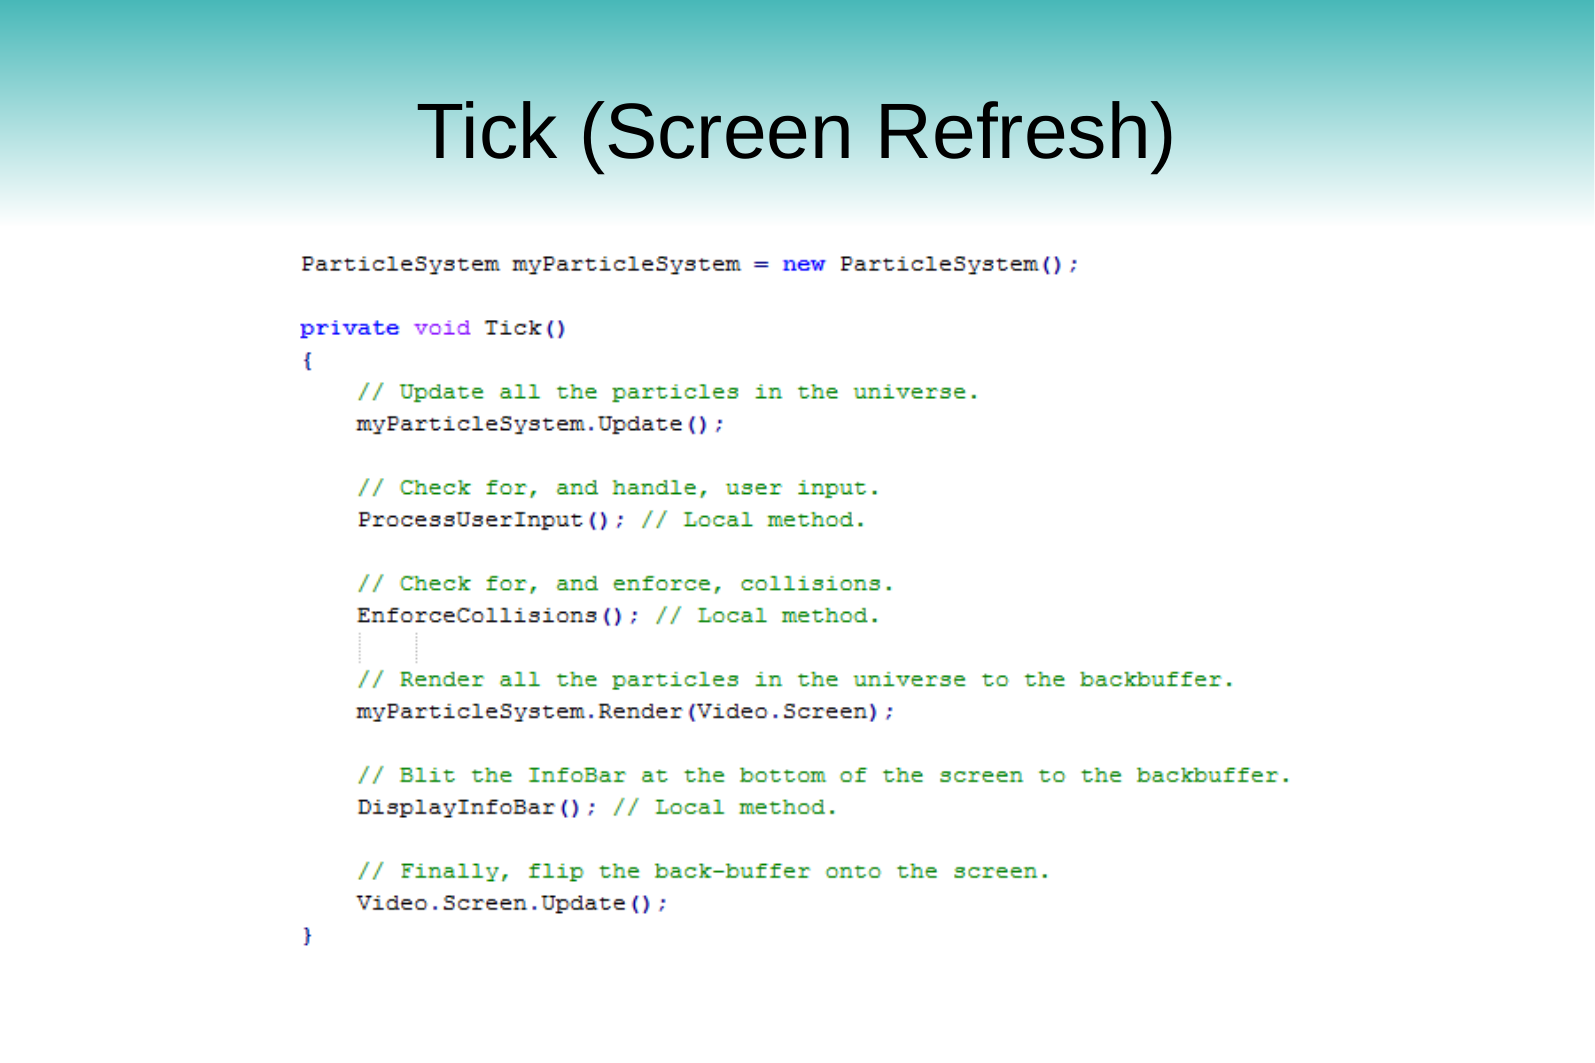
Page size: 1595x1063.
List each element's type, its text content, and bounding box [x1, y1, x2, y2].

text_box [0, 0, 1595, 226]
title Tick (Screen Refresh) [79, 42, 1515, 220]
picture [299, 248, 1295, 951]
